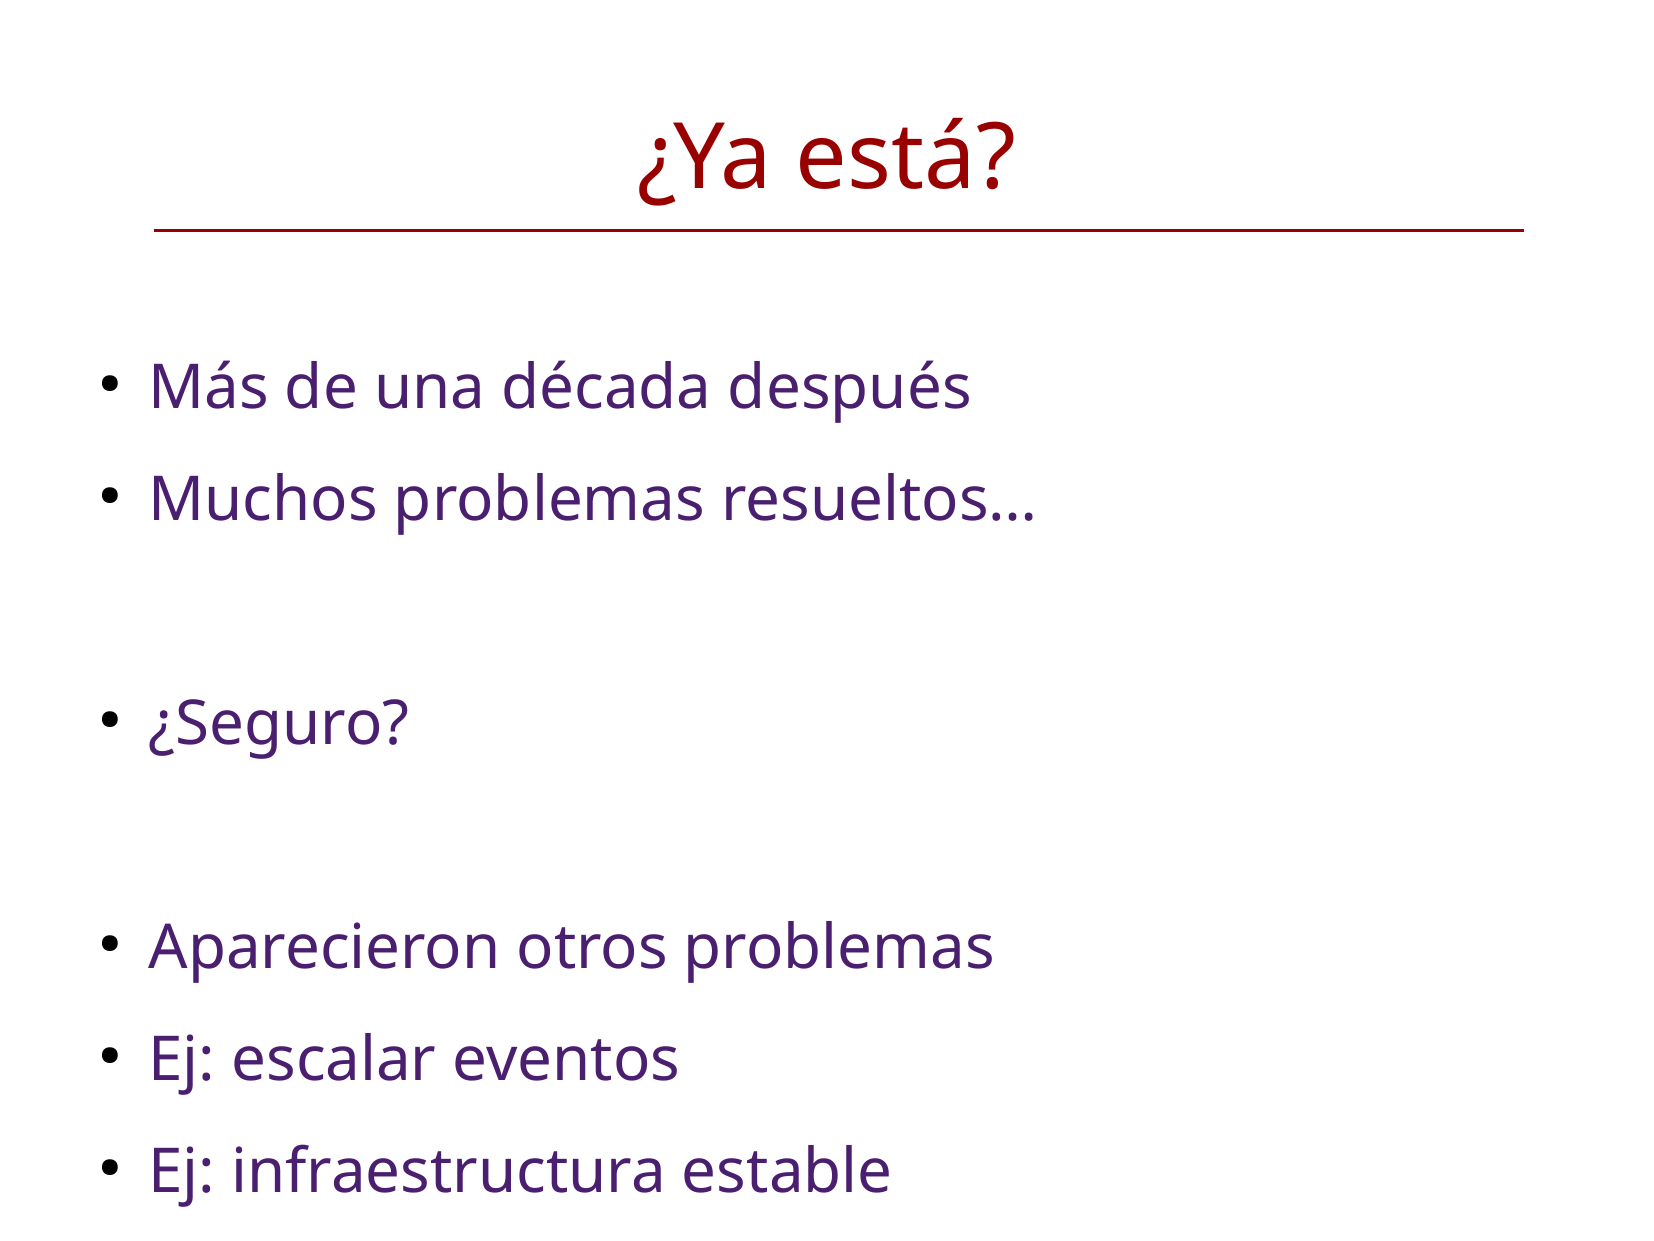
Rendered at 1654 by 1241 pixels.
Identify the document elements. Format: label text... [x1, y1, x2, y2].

list Más de una década después Muchos problemas resueltos… ¿Seguro? Aparecieron otros problemas Ej: escalar eventos Ej: infraestructura estable [82, 342, 1571, 1217]
title ¿Ya está? [82, 49, 1571, 257]
